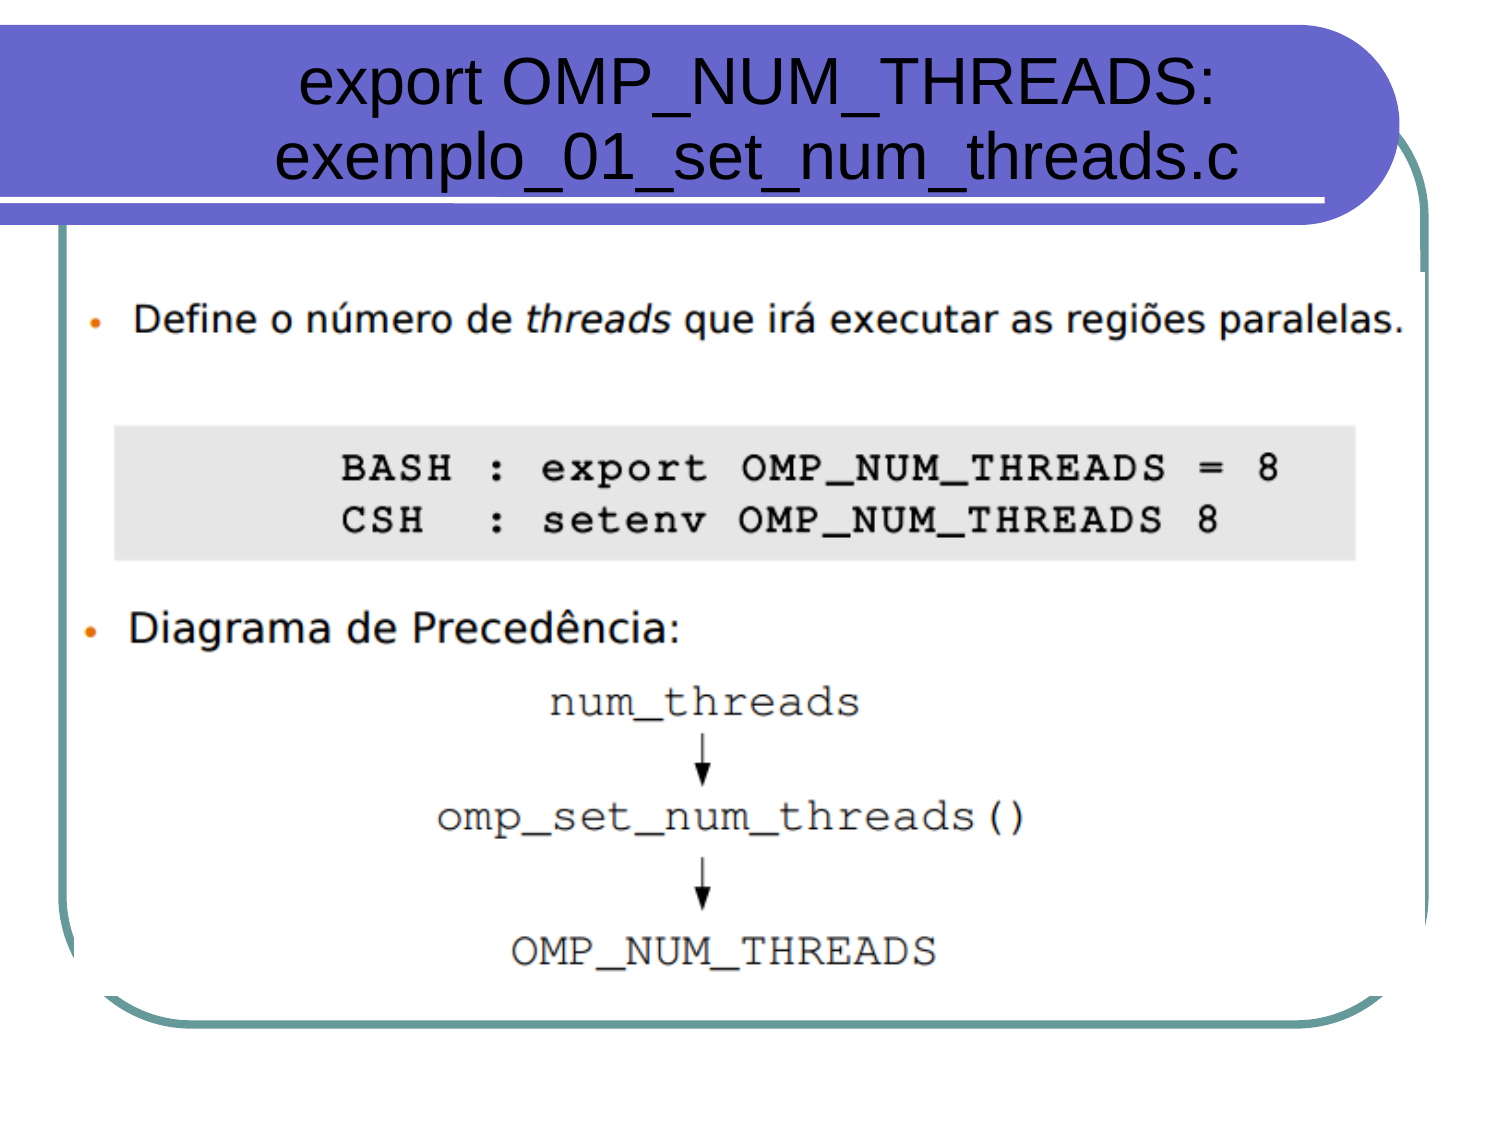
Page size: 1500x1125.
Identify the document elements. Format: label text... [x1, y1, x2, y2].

picture [74, 272, 1425, 996]
title export OMP_NUM_THREADS: exemplo_01_set_num_threads.c [82, 24, 1433, 213]
